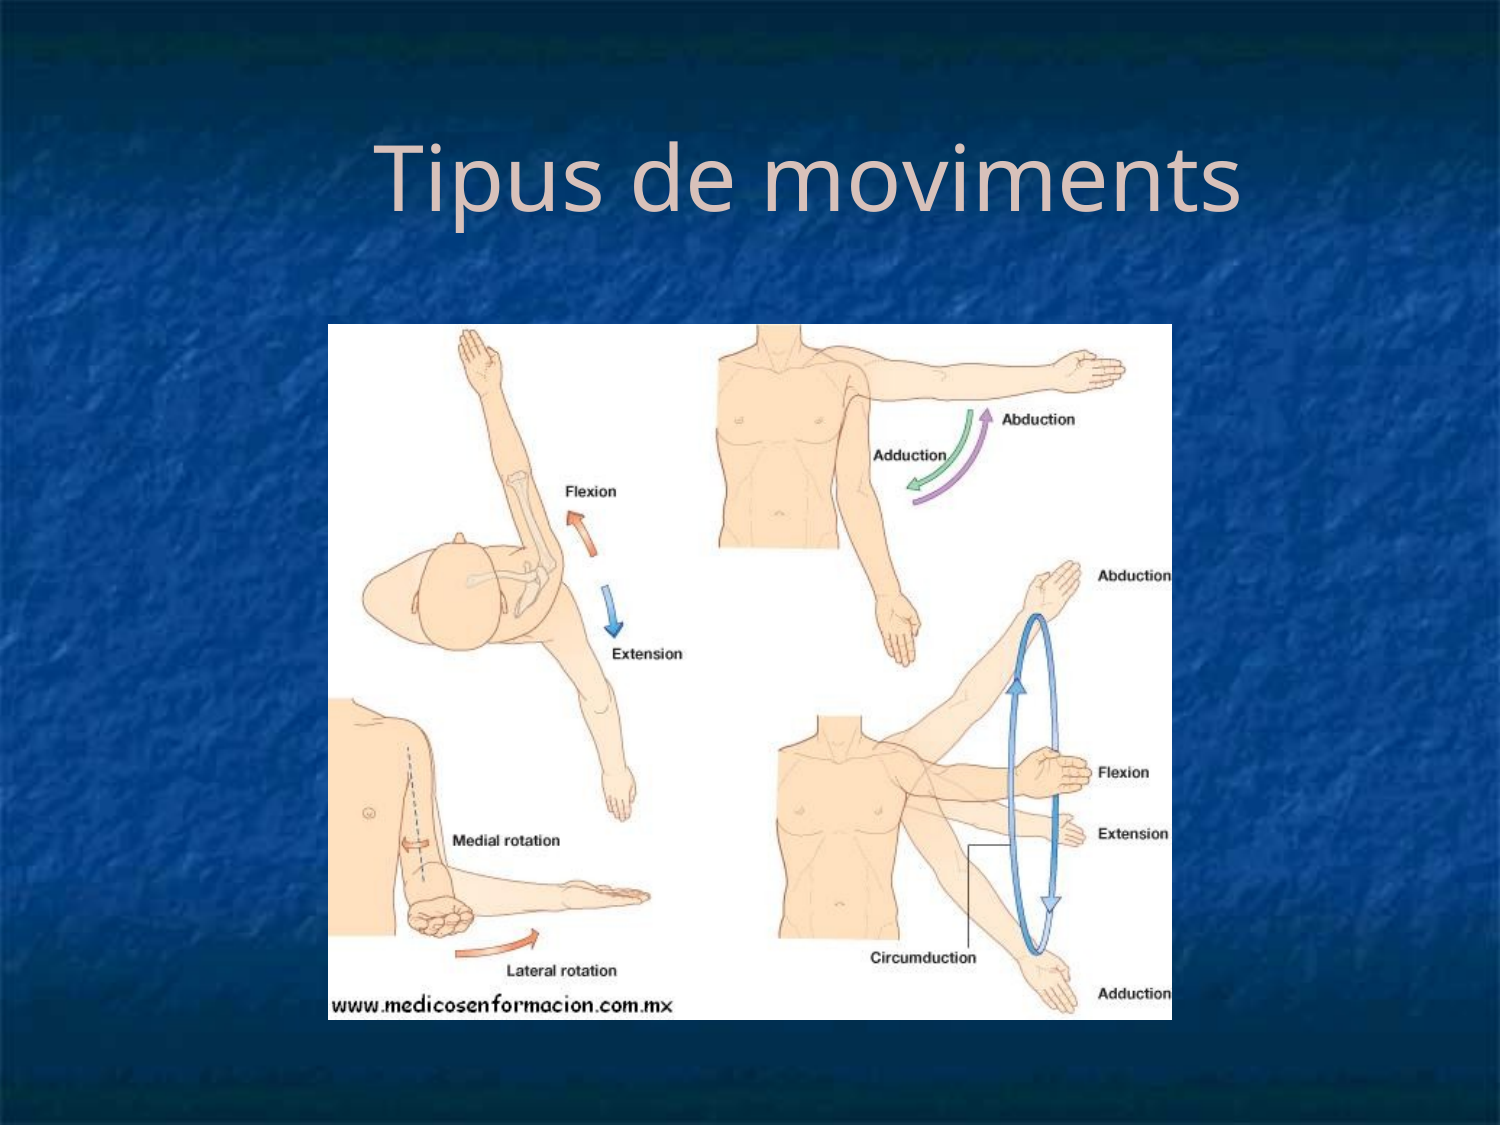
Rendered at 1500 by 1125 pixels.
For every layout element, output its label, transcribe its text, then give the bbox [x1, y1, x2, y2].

picture [0, 0, 1500, 1125]
title Tipus de moviments [75, 57, 1426, 293]
